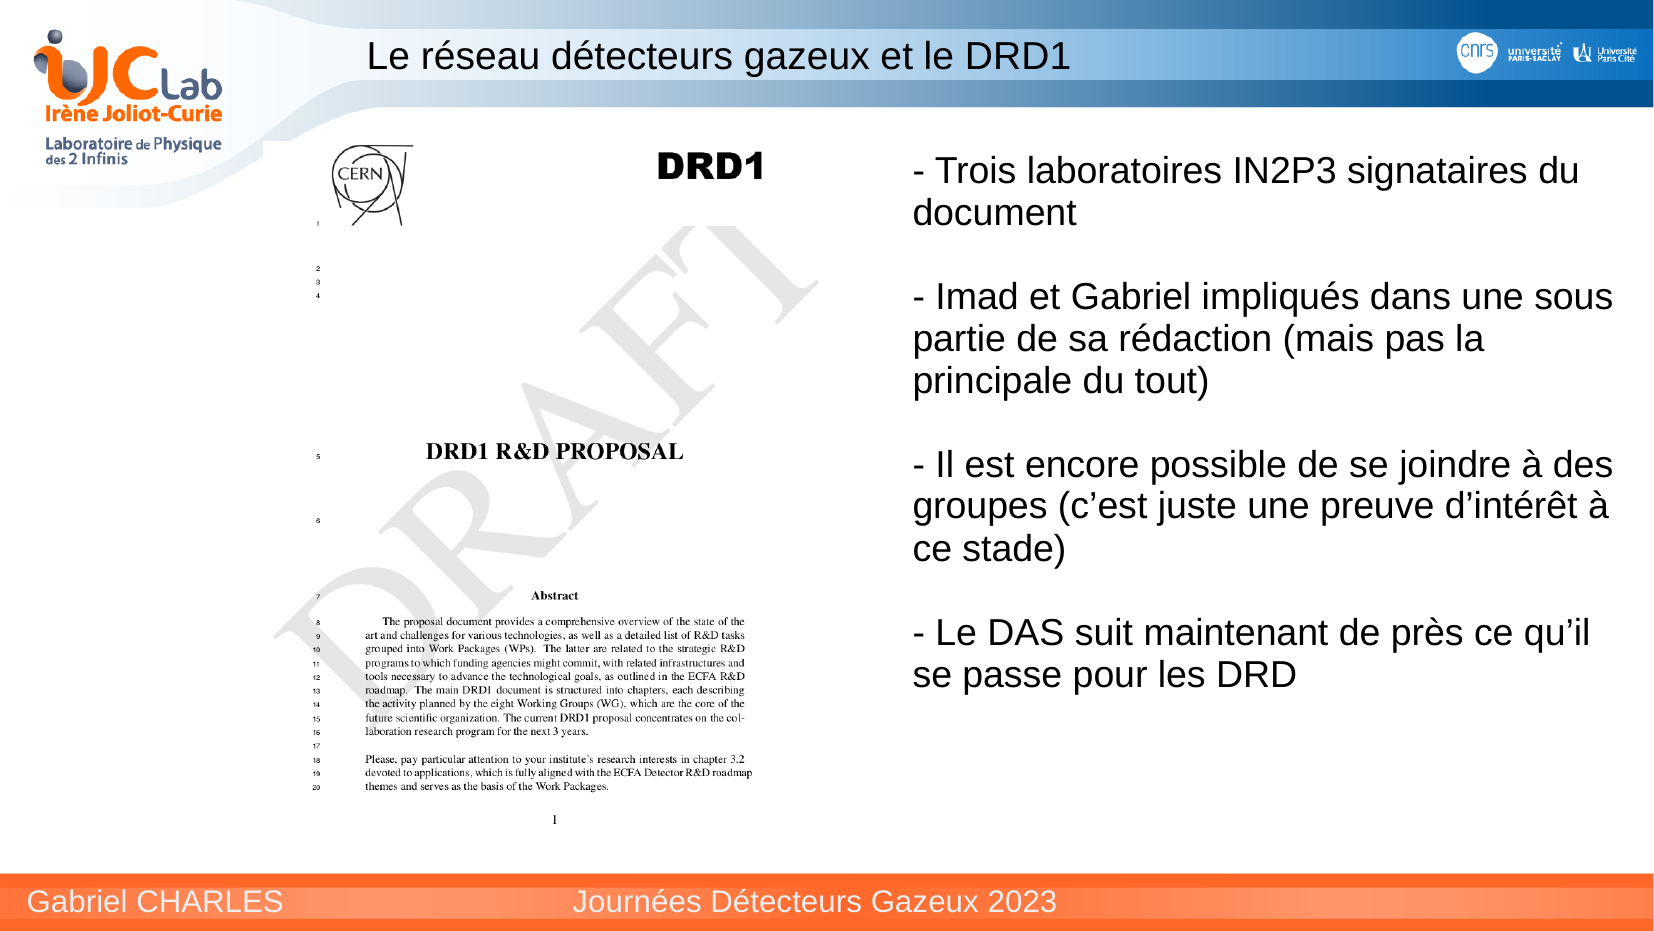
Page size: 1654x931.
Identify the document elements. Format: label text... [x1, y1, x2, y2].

text_box - Trois laboratoires IN2P3 signataires du document - Imad et Gabriel impliqués dans une sous partie de sa rédaction (mais pas la principale du tout) - Il est encore possible de se joindre à des groupes (c’est juste une preuve d’intérêt à ce stade) - Le DAS suit maintenant de près ce qu’il se passe pour les DRD [897, 141, 1630, 787]
picture [0, 874, 1654, 931]
picture [0, 0, 1654, 845]
title Le réseau détecteurs gazeux et le DRD1 [351, 22, 1225, 90]
